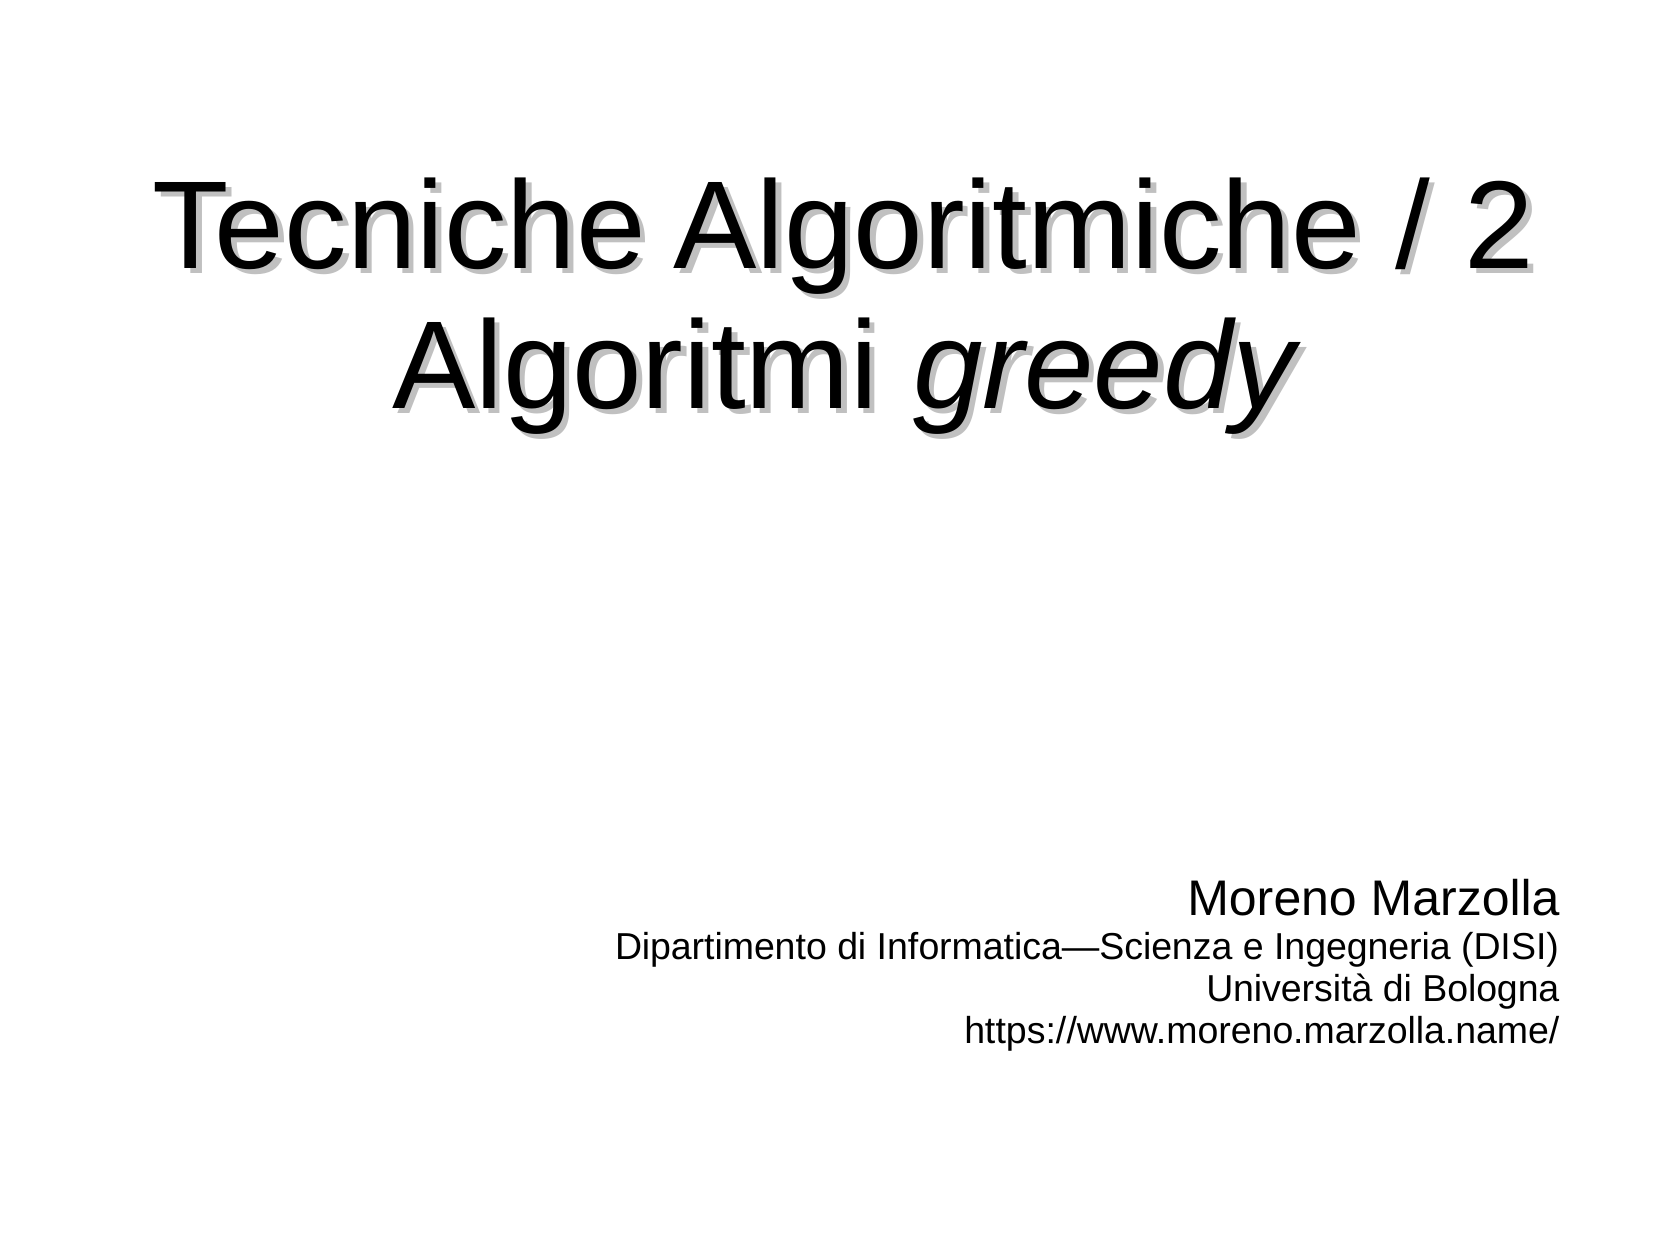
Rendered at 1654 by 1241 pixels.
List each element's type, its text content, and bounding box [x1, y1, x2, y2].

text_box Moreno Marzolla Dipartimento di Informatica—Scienza e Ingegneria (DISI) Università di Bologna https://www.moreno.marzolla.name/ [600, 862, 1575, 1060]
text_box Tecniche Algoritmiche / 2 Algoritmi greedy [75, 147, 1613, 443]
